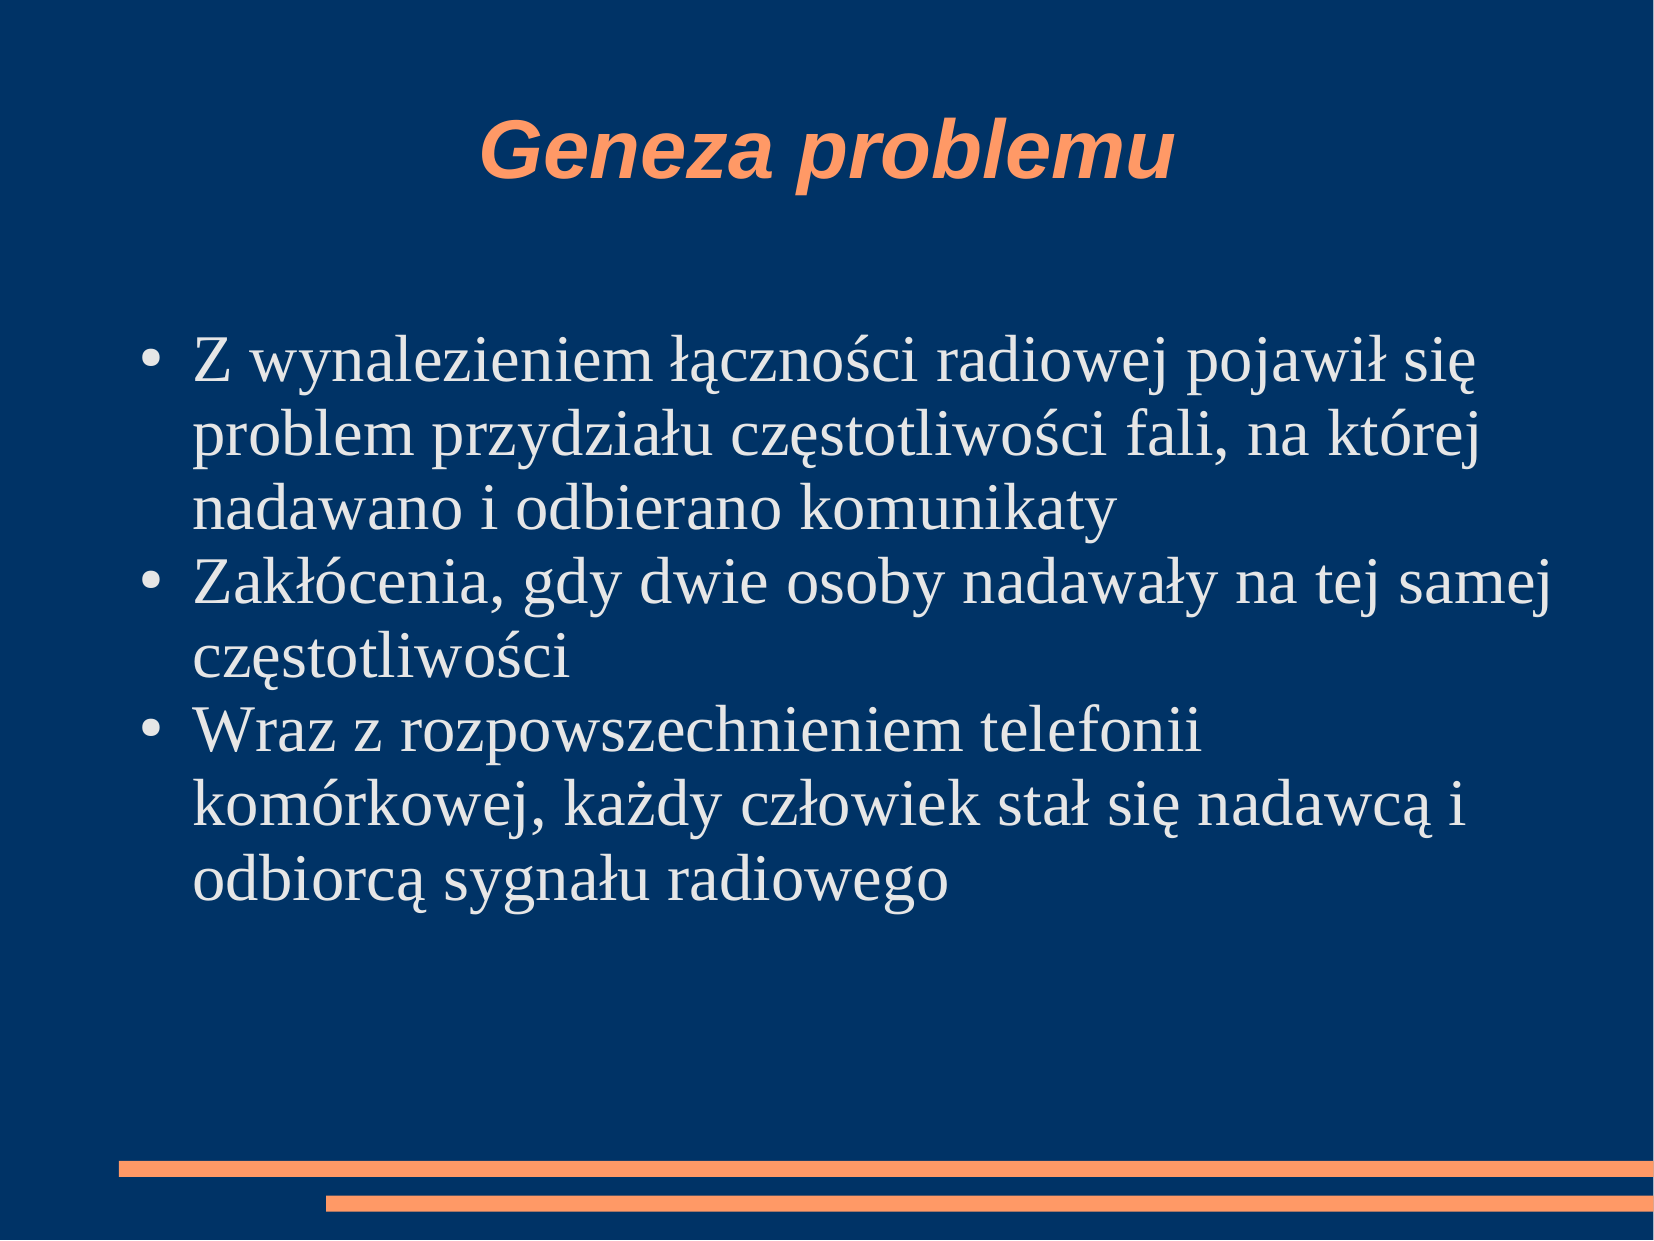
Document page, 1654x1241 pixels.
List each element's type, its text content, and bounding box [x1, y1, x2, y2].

title Geneza problemu [121, 46, 1534, 254]
list Z wynalezieniem łączności radiowej pojawił się problem przydziału częstotliwości fali, na której nadawano i odbierano komunikaty Zakłócenia, gdy dwie osoby nadawały na tej samej częstotliwości Wraz z rozpowszechnieniem telefonii komórkowej, każdy człowiek stał się nadawcą i odbiorcą sygnału radiowego [121, 322, 1561, 1132]
